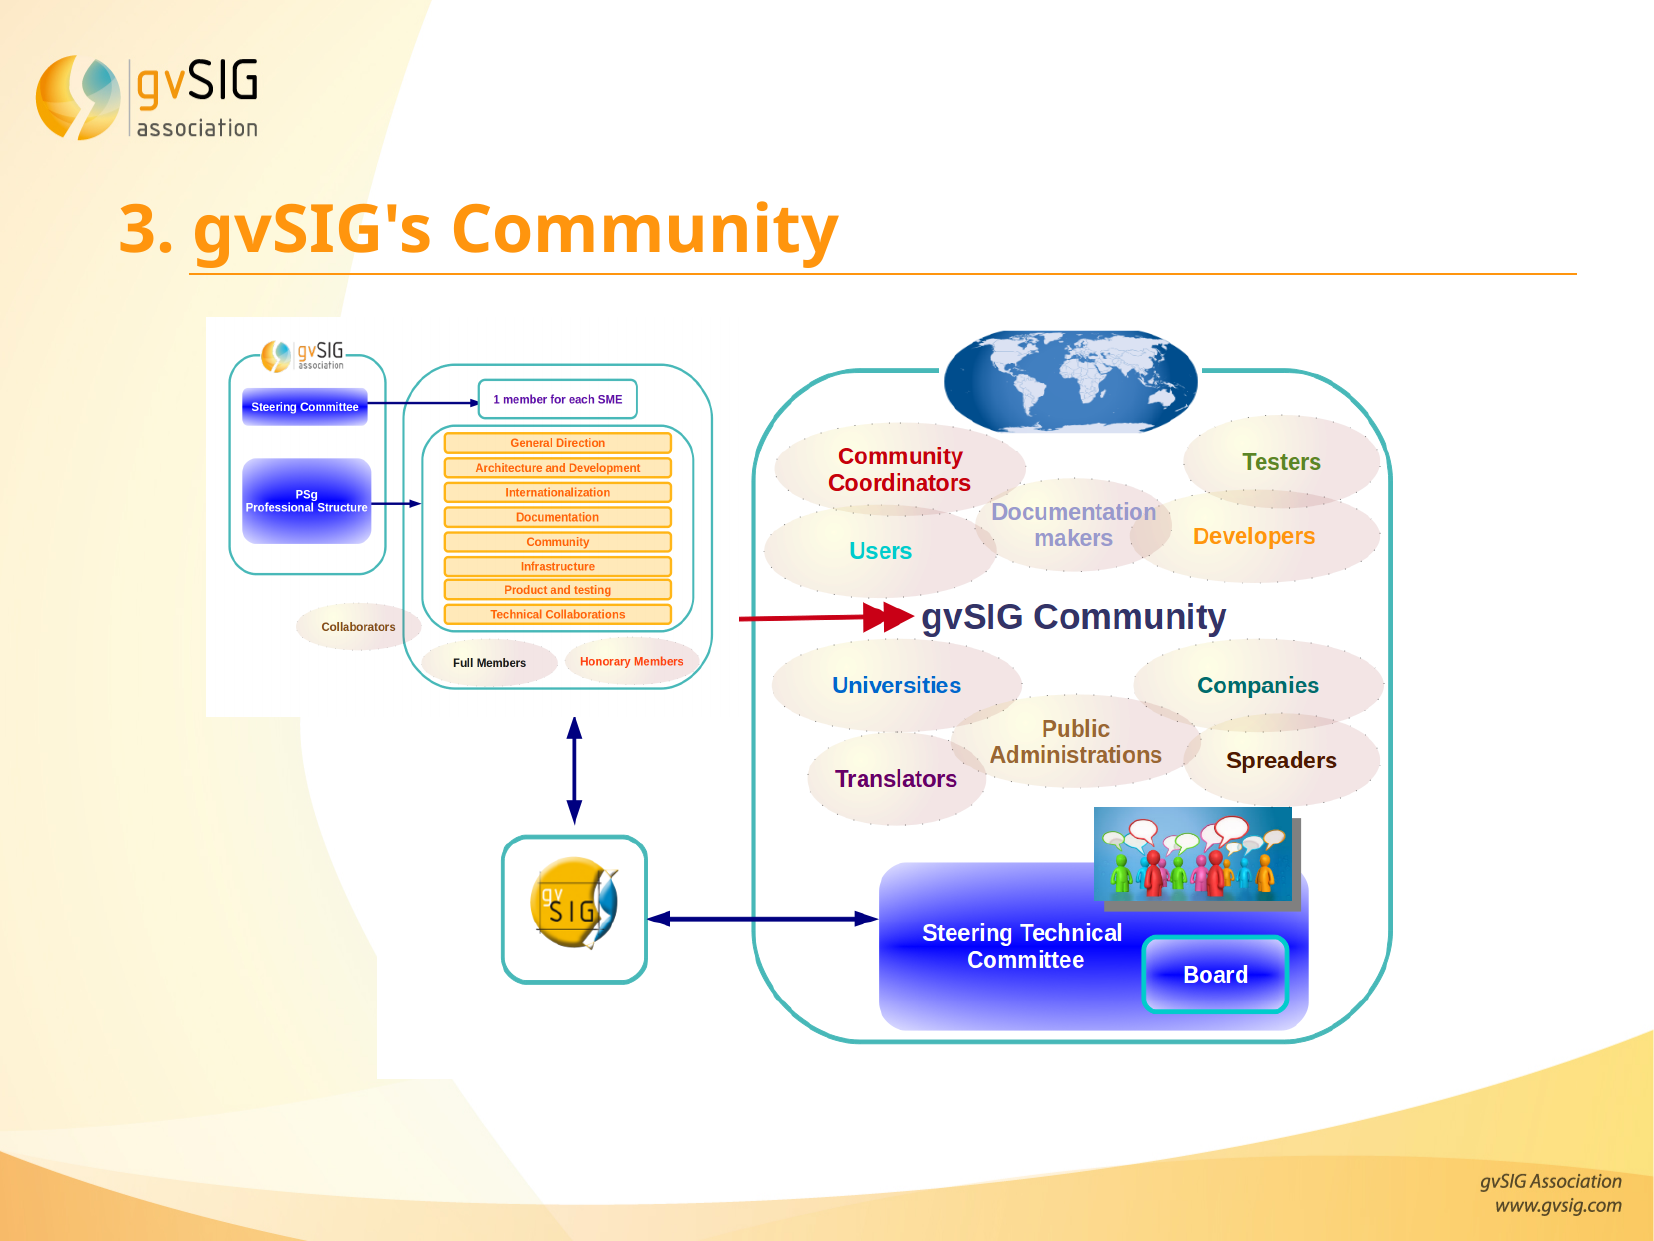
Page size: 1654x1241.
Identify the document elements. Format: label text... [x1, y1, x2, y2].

title 3.gvSIG Association [244, 312, 724, 317]
picture [0, 0, 1654, 1241]
title 3. gvSIG's Community [118, 177, 1607, 276]
